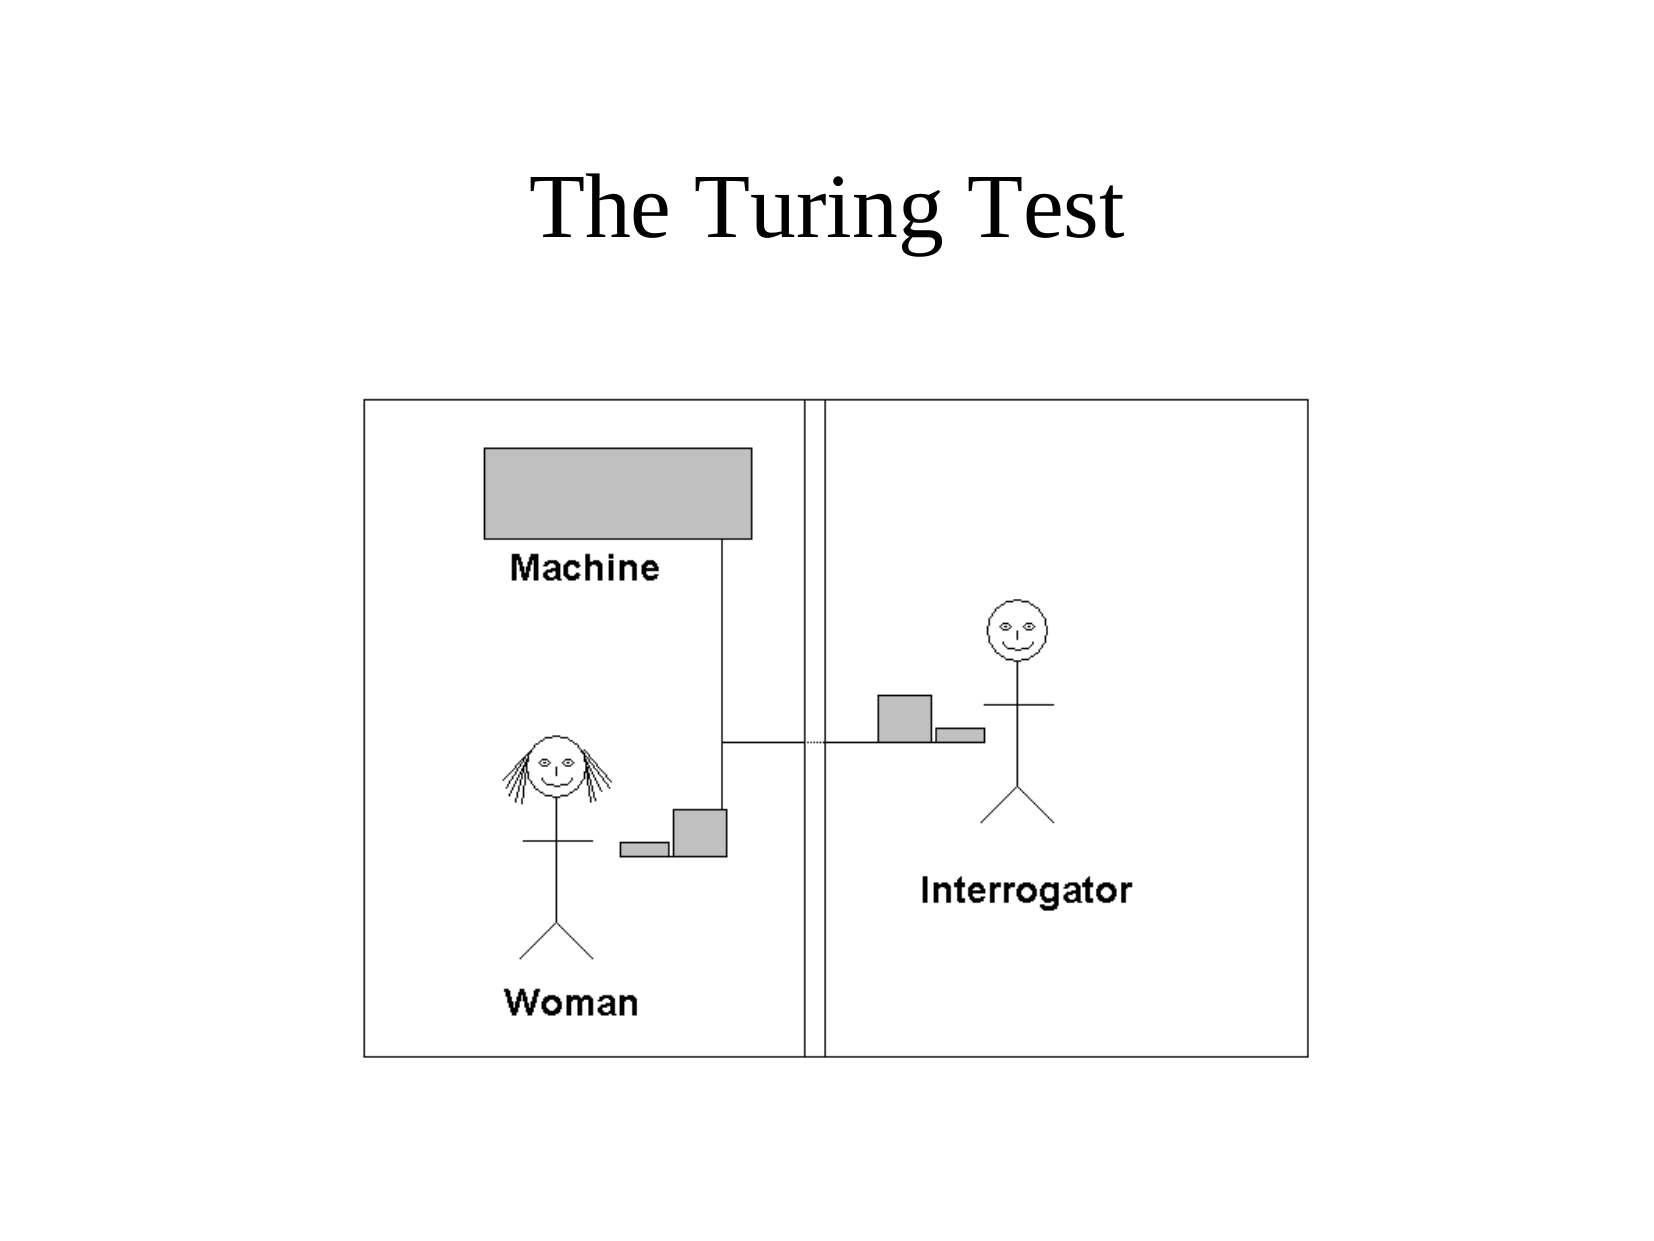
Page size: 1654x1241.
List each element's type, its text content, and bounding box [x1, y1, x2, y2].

picture [334, 368, 1334, 1119]
title The Turing Test [121, 102, 1534, 311]
